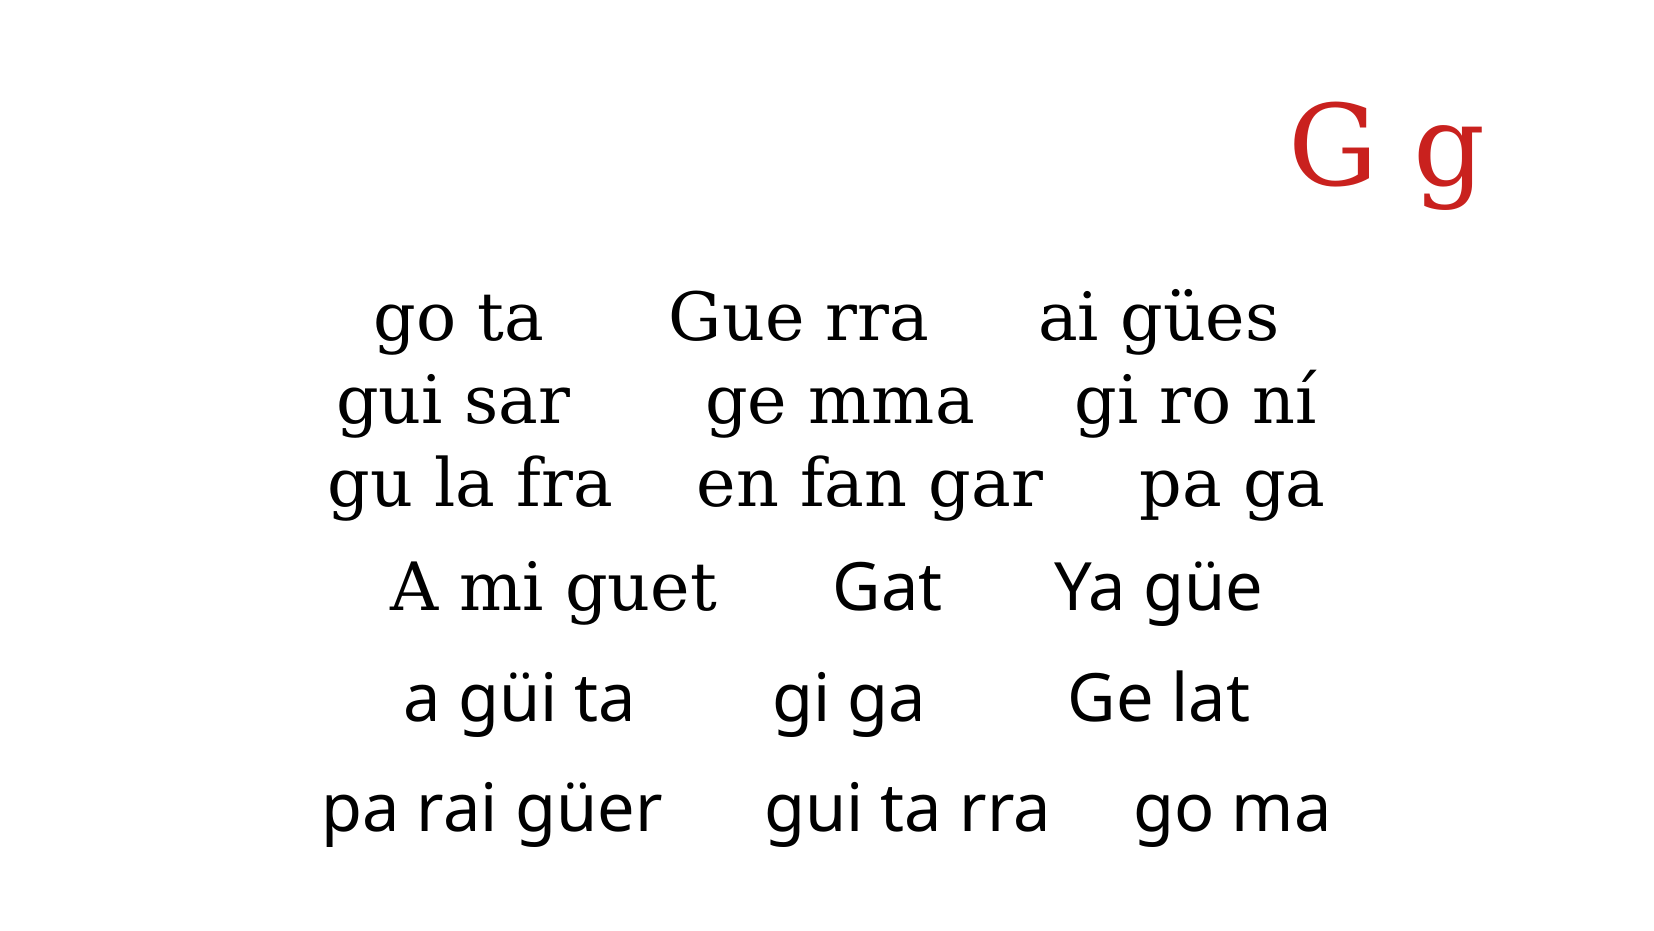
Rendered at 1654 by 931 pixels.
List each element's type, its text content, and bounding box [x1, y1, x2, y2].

text_box G g [1150, 88, 1625, 329]
text_box go ta Gue rra ai gües gui sar ge mma gi ro ní gu la fra en fan gar pa ga A mi guet Gat Ya güe a güi ta gi ga Ge lat pa rai güer gui ta rra go ma [0, 199, 1654, 930]
